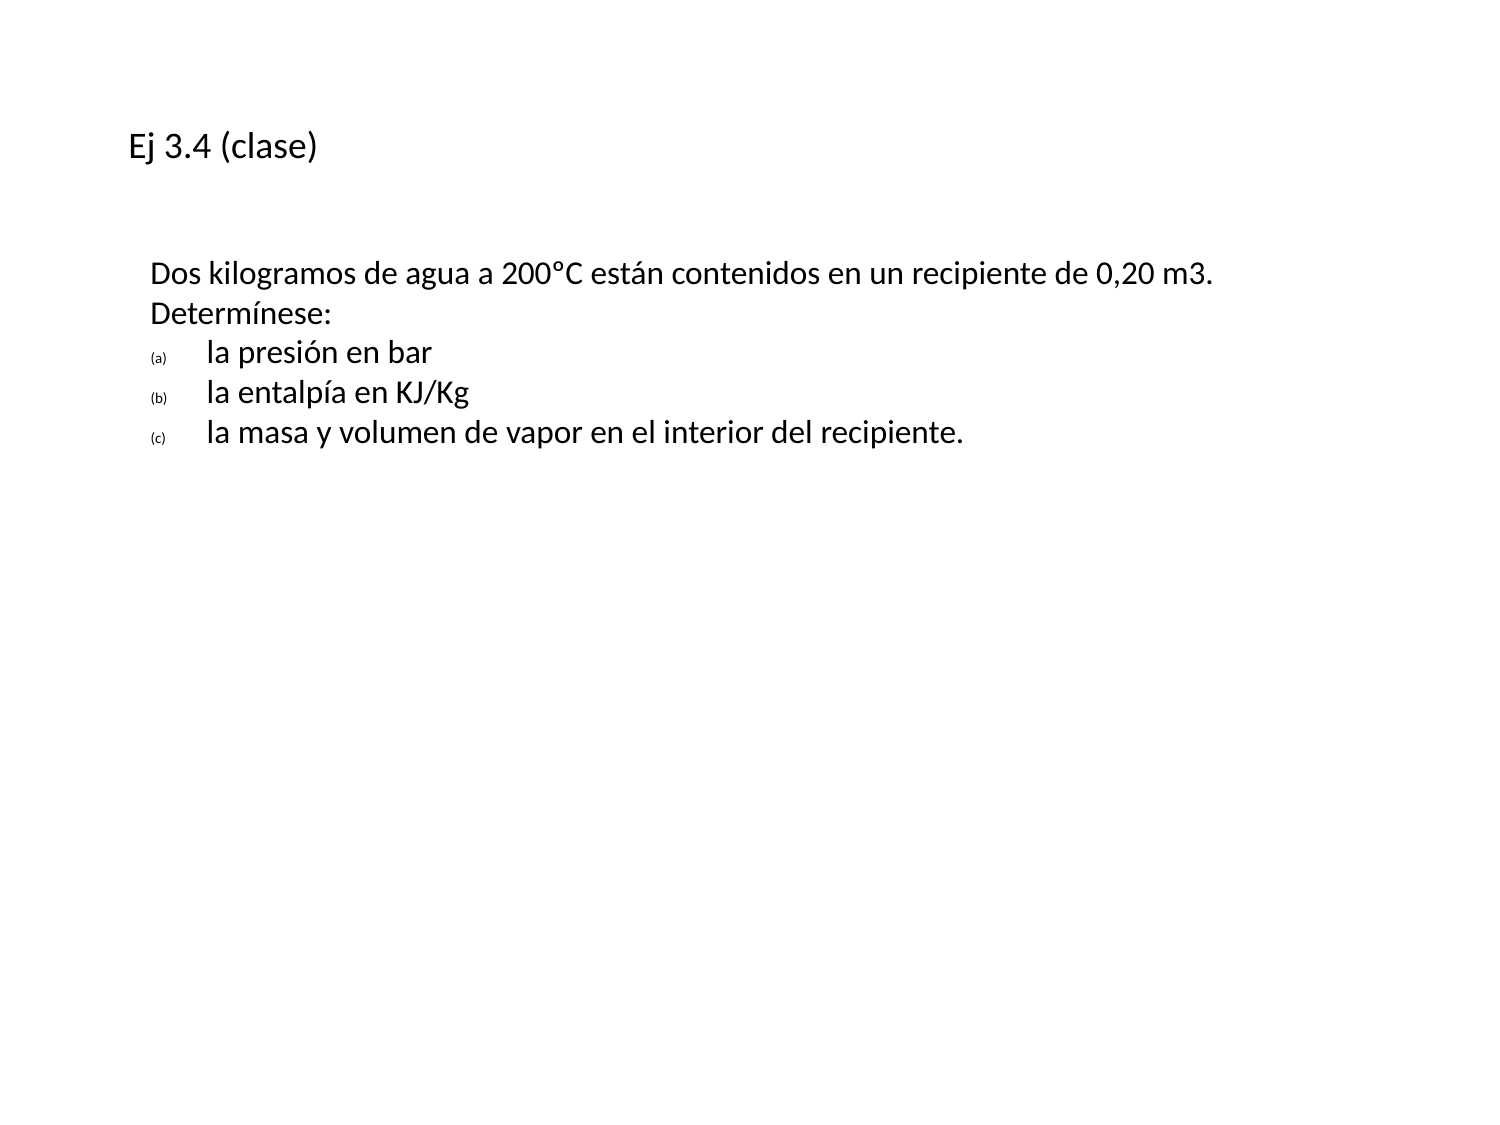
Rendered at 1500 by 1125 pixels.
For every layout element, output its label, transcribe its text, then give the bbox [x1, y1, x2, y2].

text_box Ej 3.4 (clase) [113, 113, 334, 174]
text_box Dos kilogramos de agua a 200ºC están contenidos en un recipiente de 0,20 m3. Determínese: la presión en bar la entalpía en KJ/Kg la masa y volumen de vapor en el interior del recipiente. [135, 243, 1388, 458]
